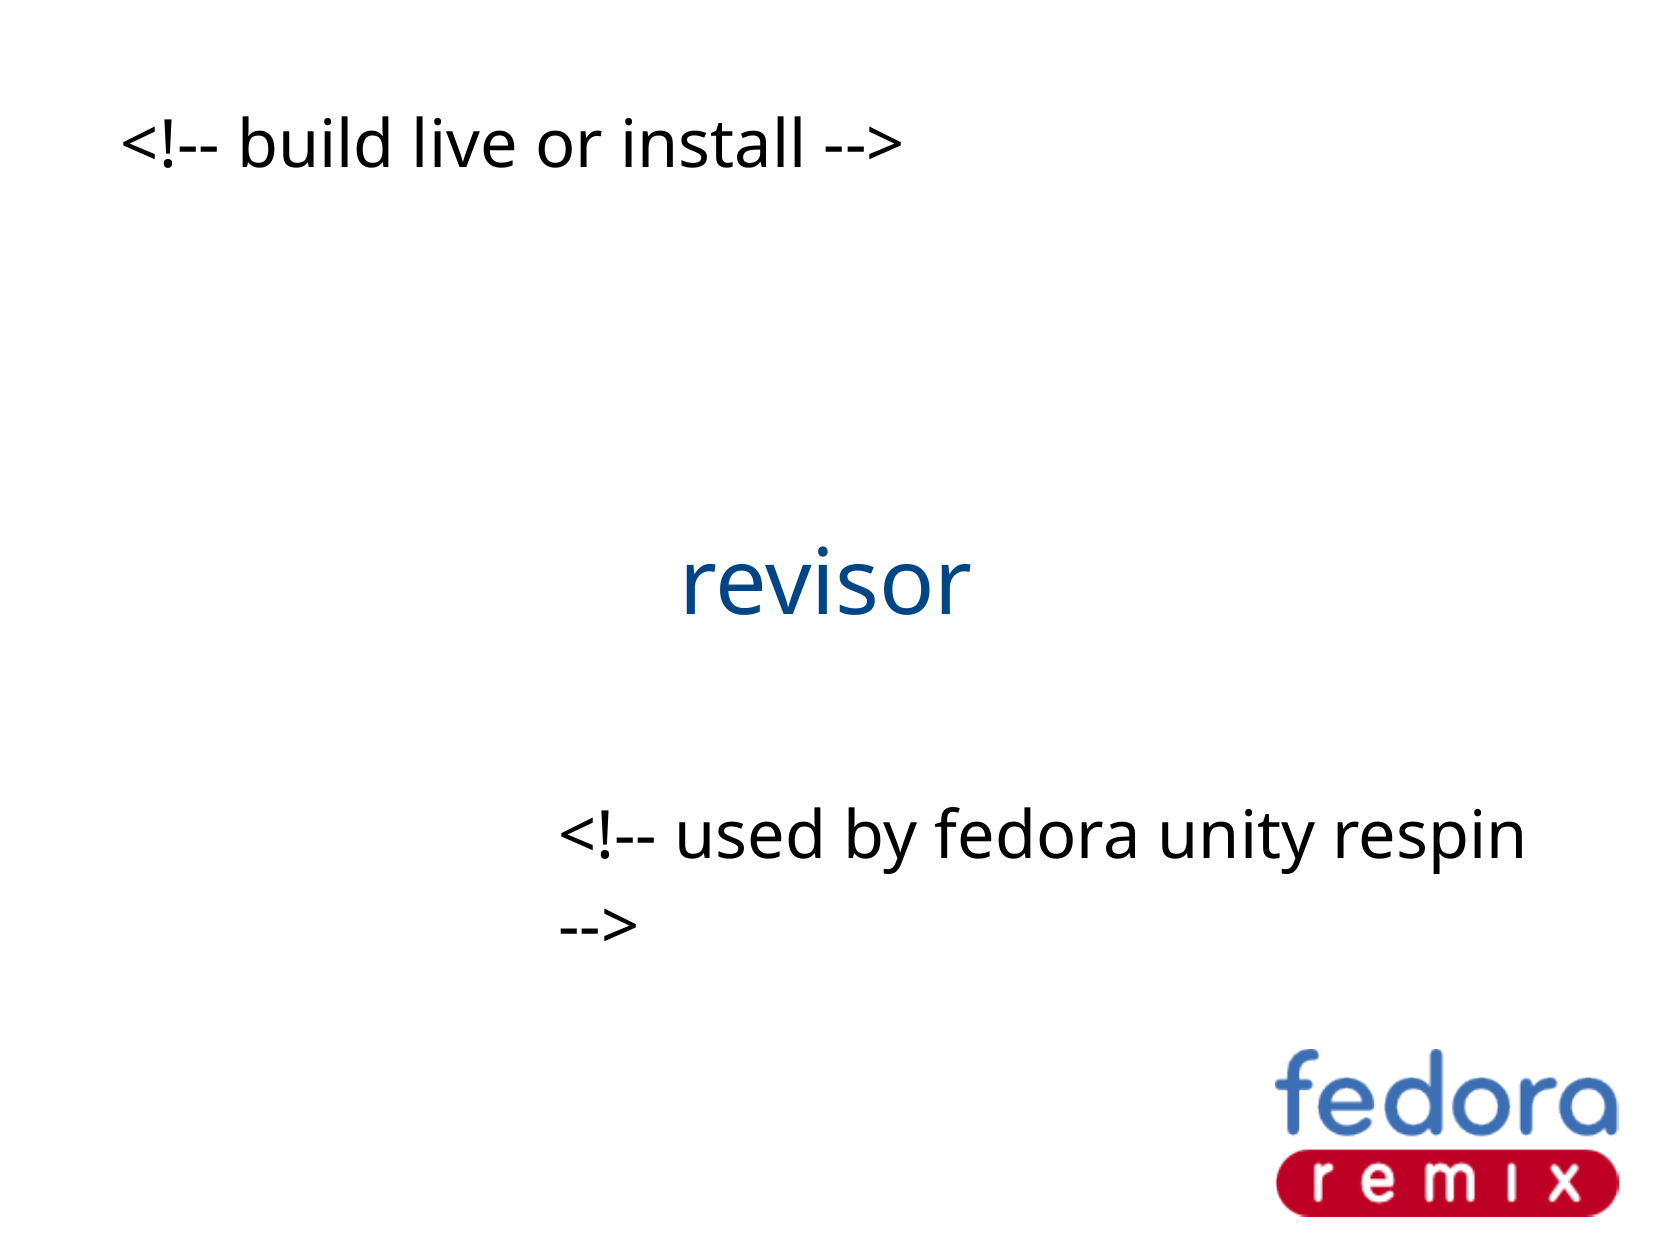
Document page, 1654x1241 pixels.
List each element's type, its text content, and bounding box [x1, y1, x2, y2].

list <!-- build live or install --> [49, 96, 1051, 188]
title revisor [82, 56, 1571, 1102]
picture [1275, 1049, 1619, 1217]
list <!-- used by fedora unity respin --> [487, 787, 1563, 863]
